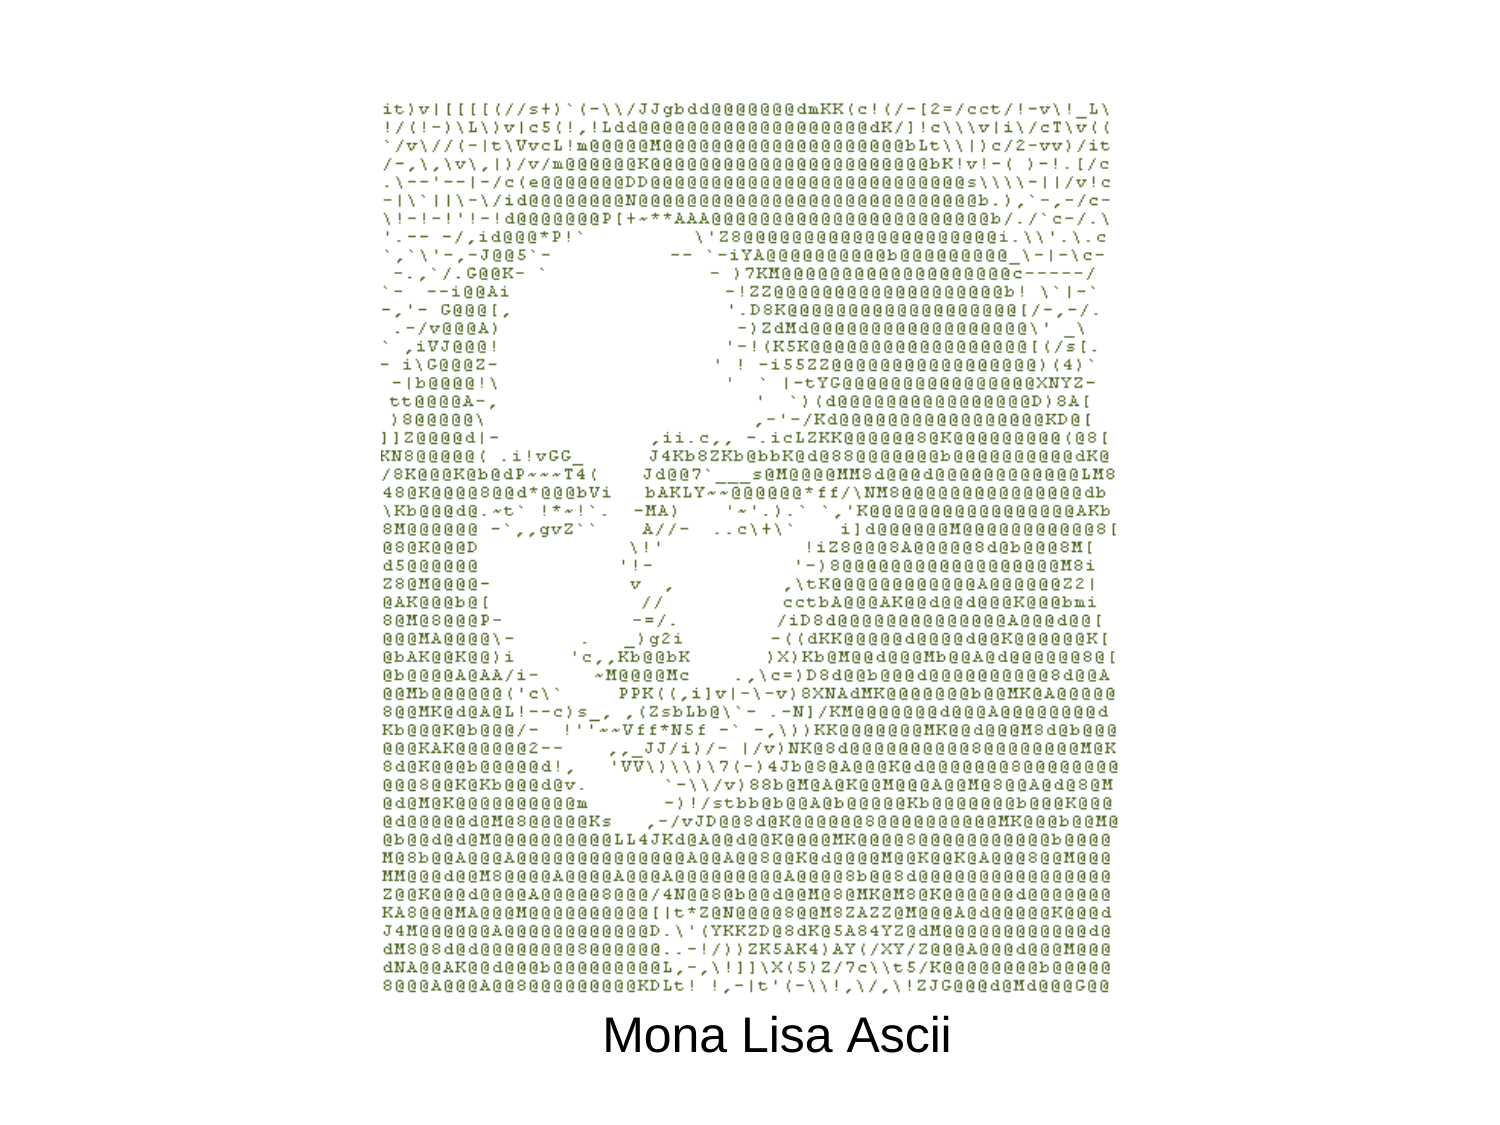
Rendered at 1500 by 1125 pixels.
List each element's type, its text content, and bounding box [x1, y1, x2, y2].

text_box Mona Lisa Ascii [587, 999, 967, 1072]
picture [381, 99, 1119, 1000]
